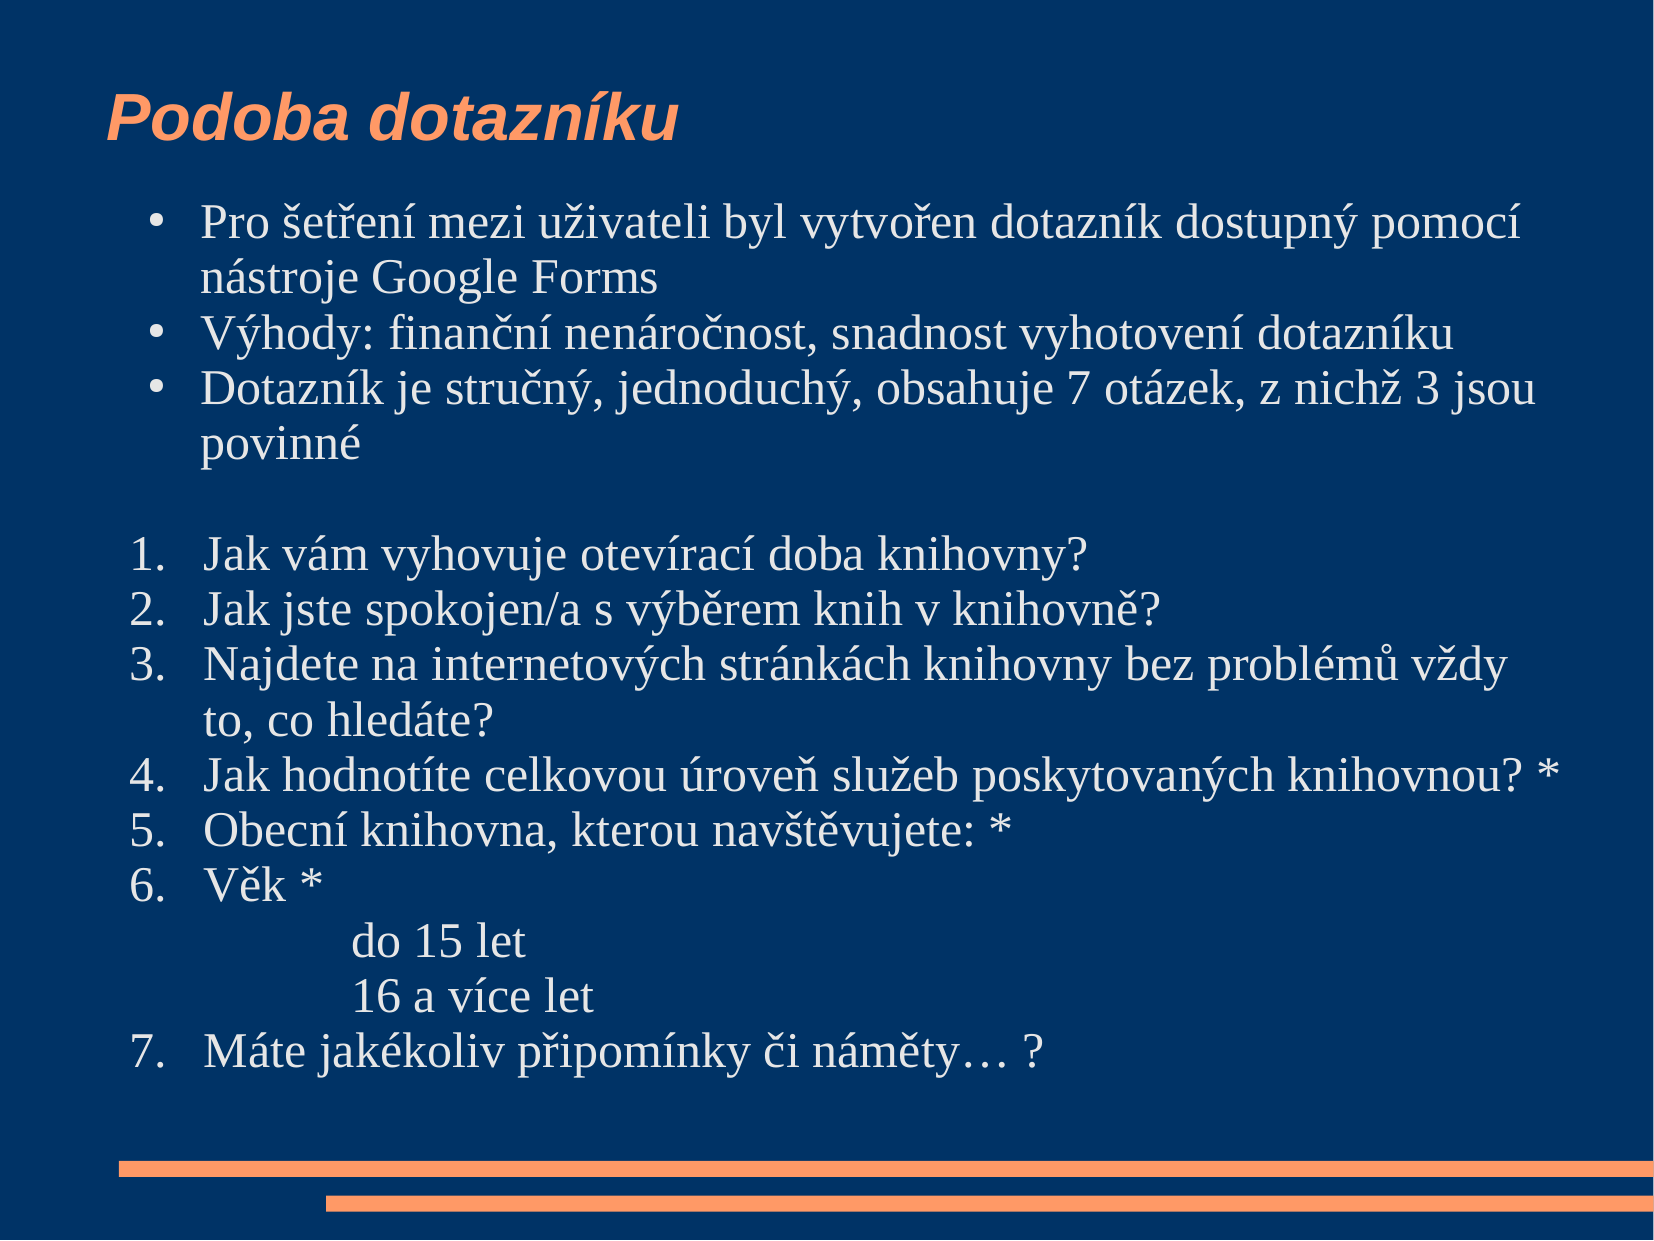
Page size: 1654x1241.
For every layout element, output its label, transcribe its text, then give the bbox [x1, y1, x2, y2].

title Podoba dotazníku [106, 46, 1534, 189]
list Pro šetření mezi uživateli byl vytvořen dotazník dostupný pomocí nástroje Google Forms Výhody: finanční nenáročnost, snadnost vyhotovení dotazníku Dotazník je stručný, jednoduchý, obsahuje 7 otázek, z nichž 3 jsou povinné 1. Jak vám vyhovuje otevírací doba knihovny? 2. Jak jste spokojen/a s výběrem knih v knihovně? 3. Najdete na internetových stránkách knihovny bez problémů vždy to, co hledáte? 4. Jak hodnotíte celkovou úroveň služeb poskytovaných knihovnou? * 5. Obecní knihovna, kterou navštěvujete: * 6. Věk * do 15 let 16 a více let 7. Máte jakékoliv připomínky či náměty… ? [129, 193, 1570, 1151]
